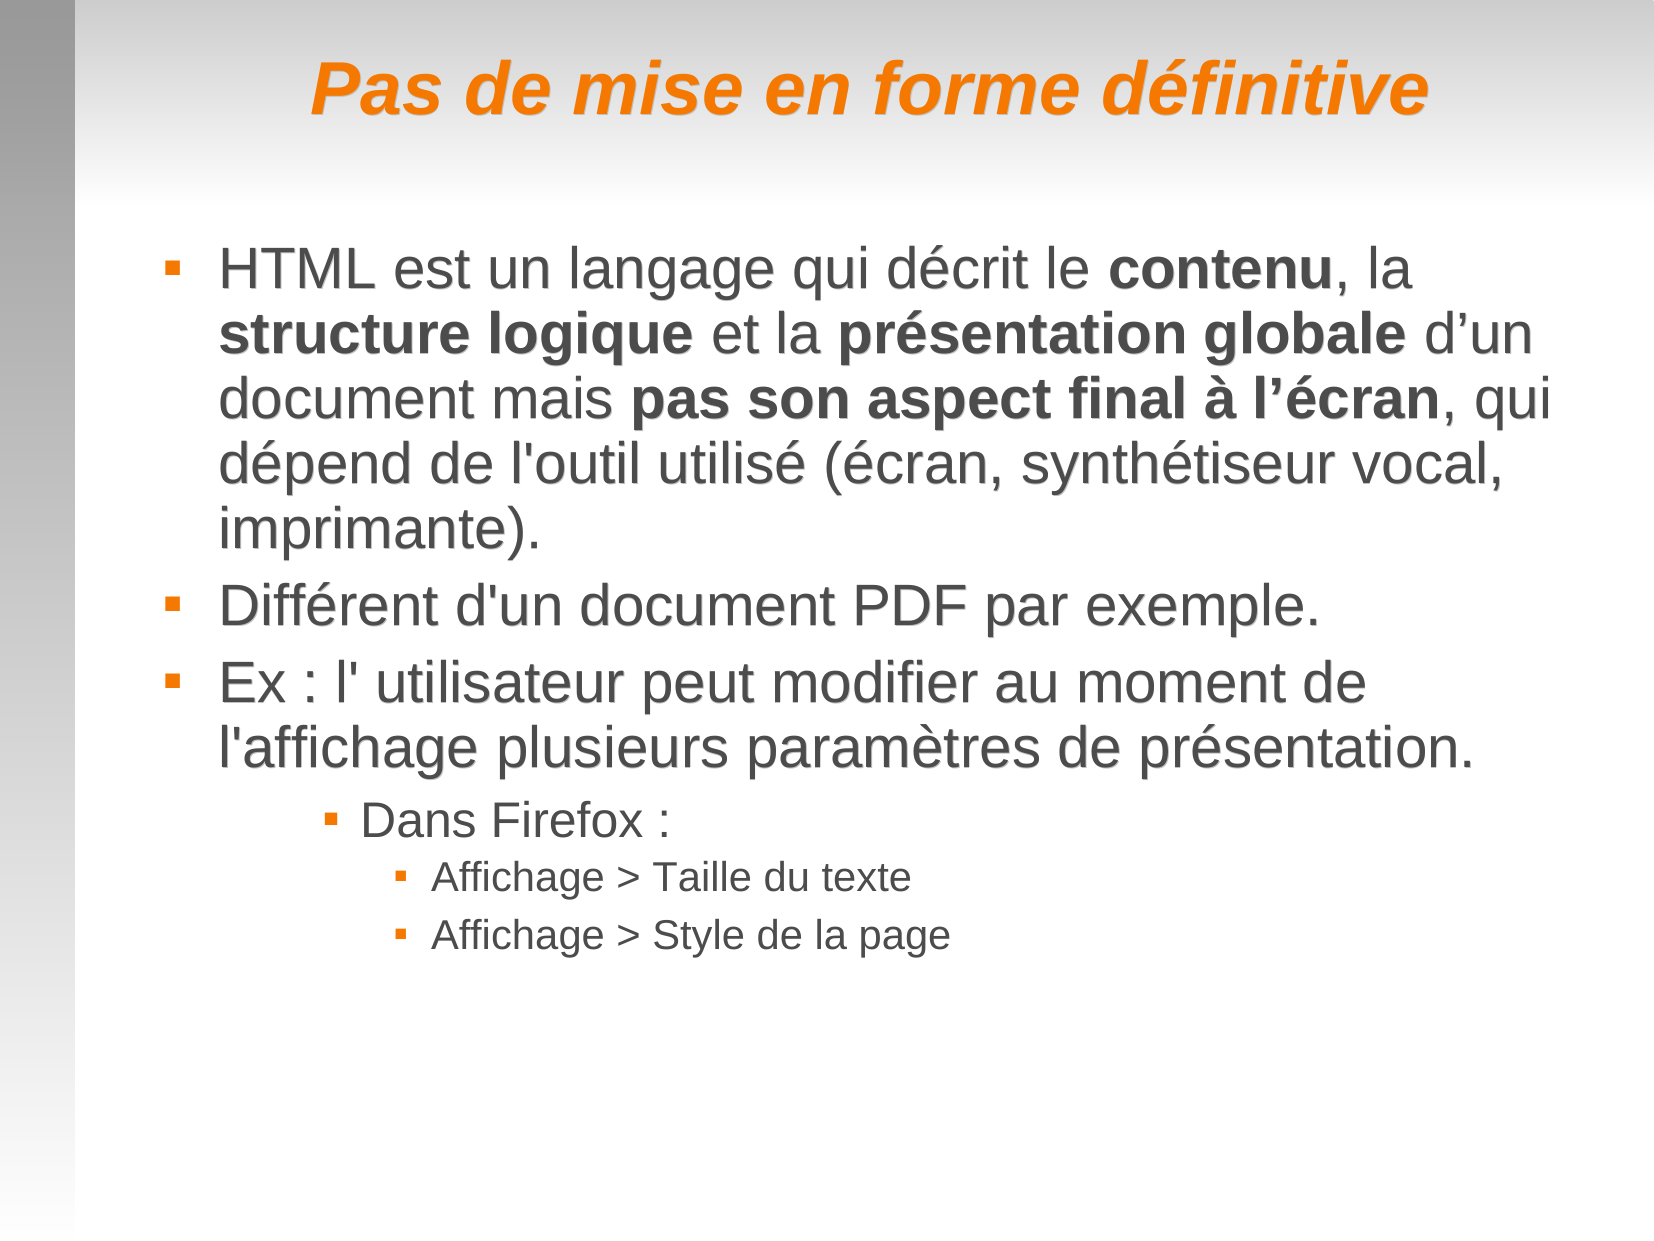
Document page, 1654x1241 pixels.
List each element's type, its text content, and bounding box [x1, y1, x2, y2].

list HTML est un langage qui décrit le contenu, la structure logique et la présentation globale d’un document mais pas son aspect final à l’écran, qui dépend de l'outil utilisé (écran, synthétiseur vocal, imprimante). Différent d'un document PDF par exemple. Ex : l' utilisateur peut modifier au moment de l'affichage plusieurs paramètres de présentation. Dans Firefox : Affichage > Taille du texte Affichage > Style de la page [147, 236, 1625, 1196]
title Pas de mise en forme définitive [88, 0, 1654, 178]
